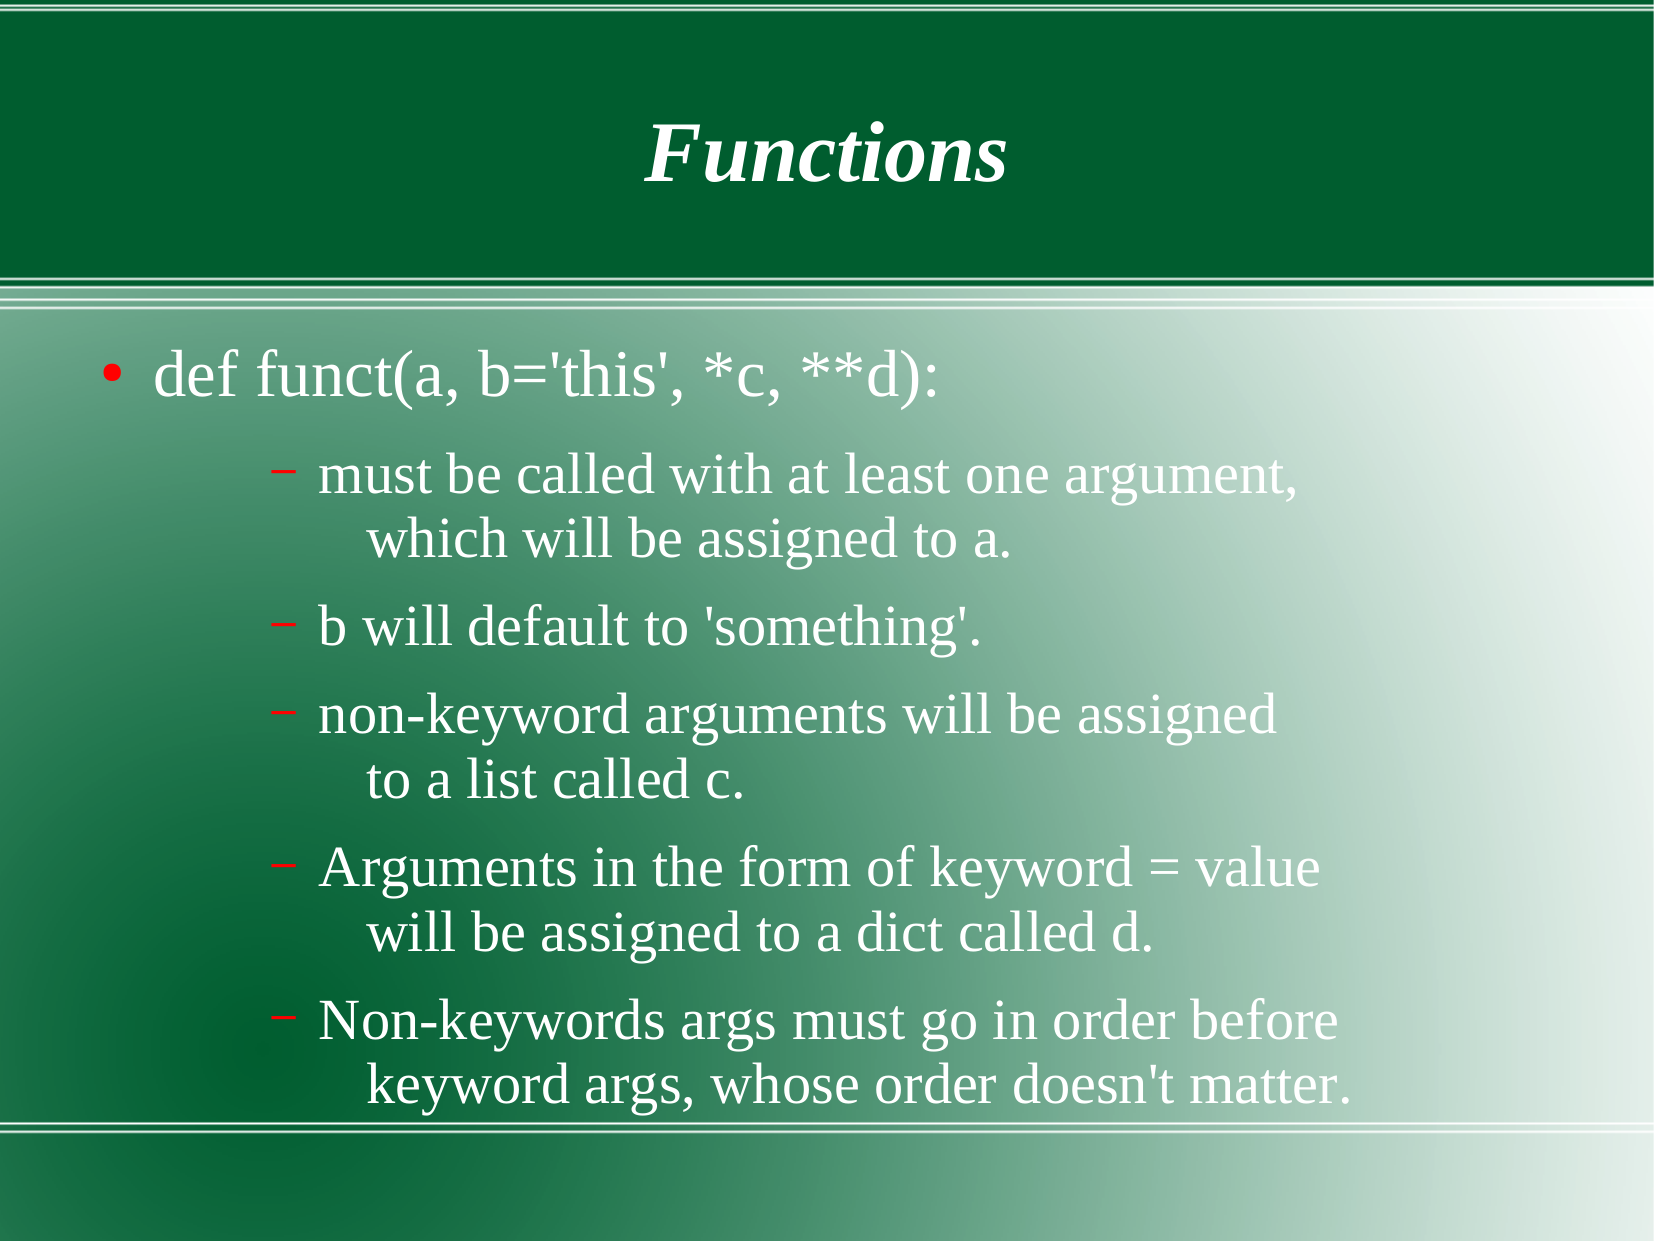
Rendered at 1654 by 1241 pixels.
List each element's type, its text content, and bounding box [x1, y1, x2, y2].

list def funct(a, b='this', *c, **d): must be called with at least one argument, which will be assigned to a. b will default to 'something'. non-keyword arguments will be assigned to a list called c. Arguments in the form of keyword = value will be assigned to a dict called d. Non-keywords args must go in order before keyword args, whose order doesn't matter. [82, 337, 1571, 1156]
picture [0, 0, 1654, 1241]
title Functions [82, 49, 1571, 257]
